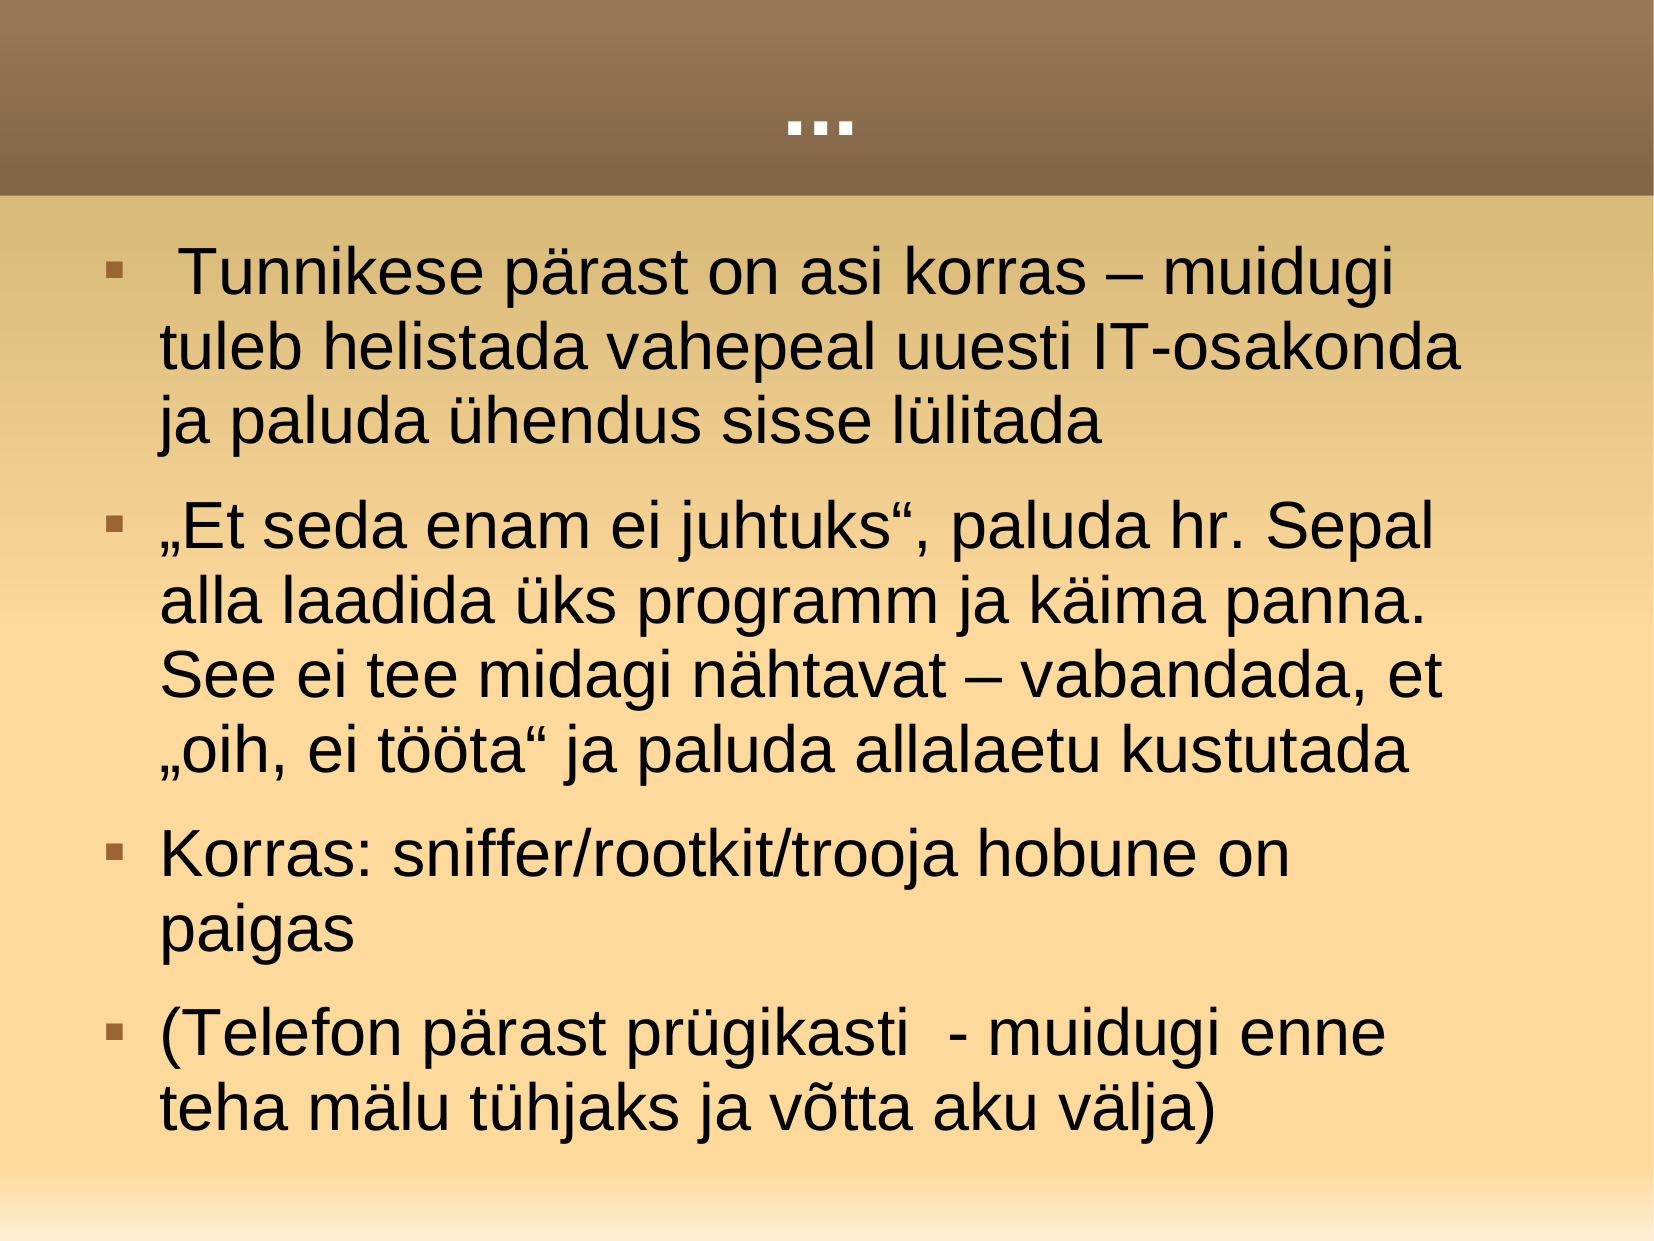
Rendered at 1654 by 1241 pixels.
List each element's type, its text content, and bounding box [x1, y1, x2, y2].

title ... [76, 0, 1565, 208]
list Tunnikese pärast on asi korras – muidugi tuleb helistada vahepeal uuesti IT-osakonda ja paluda ühendus sisse lülitada „Et seda enam ei juhtuks“, paluda hr. Sepal alla laadida üks programm ja käima panna. See ei tee midagi nähtavat – vabandada, et „oih, ei tööta“ ja paluda allalaetu kustutada Korras: sniffer/rootkit/trooja hobune on paigas (Telefon pärast prügikasti - muidugi enne teha mälu tühjaks ja võtta aku välja) [88, 233, 1501, 1063]
picture [0, 0, 1654, 1241]
